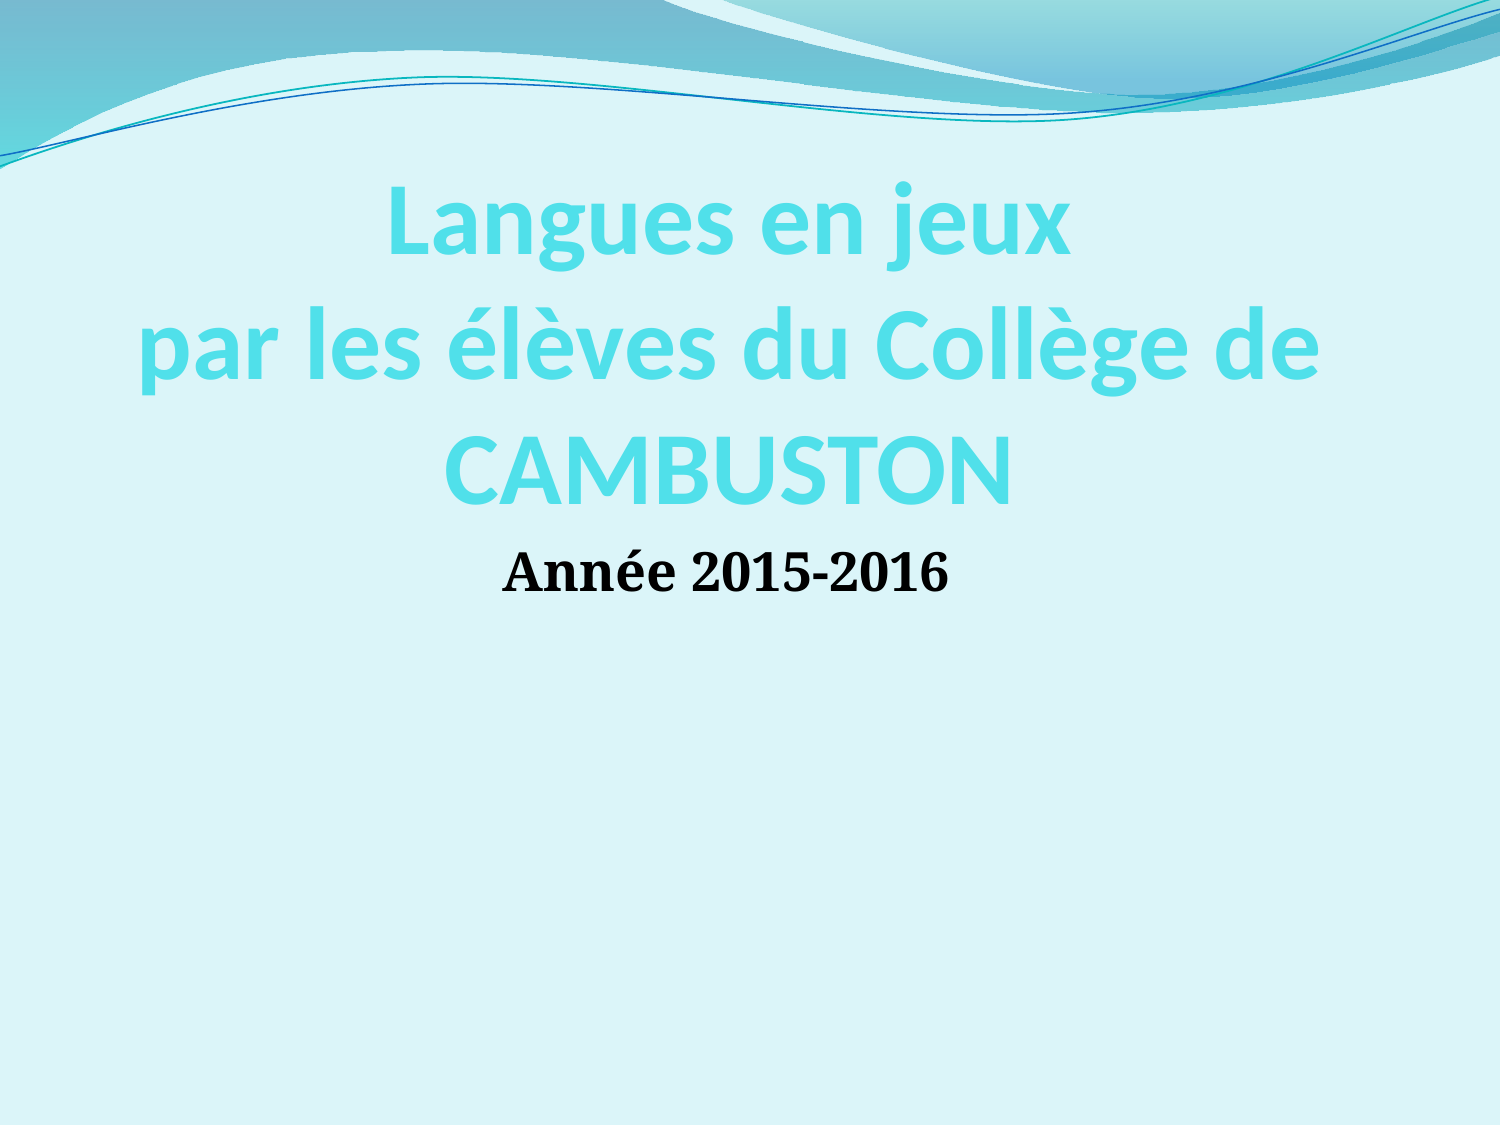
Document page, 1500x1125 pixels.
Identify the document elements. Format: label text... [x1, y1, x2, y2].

subtitle Année 2015-2016 [87, 529, 1376, 818]
title Langues en jeux par les élèves du Collège de CAMBUSTON [87, 149, 1376, 525]
